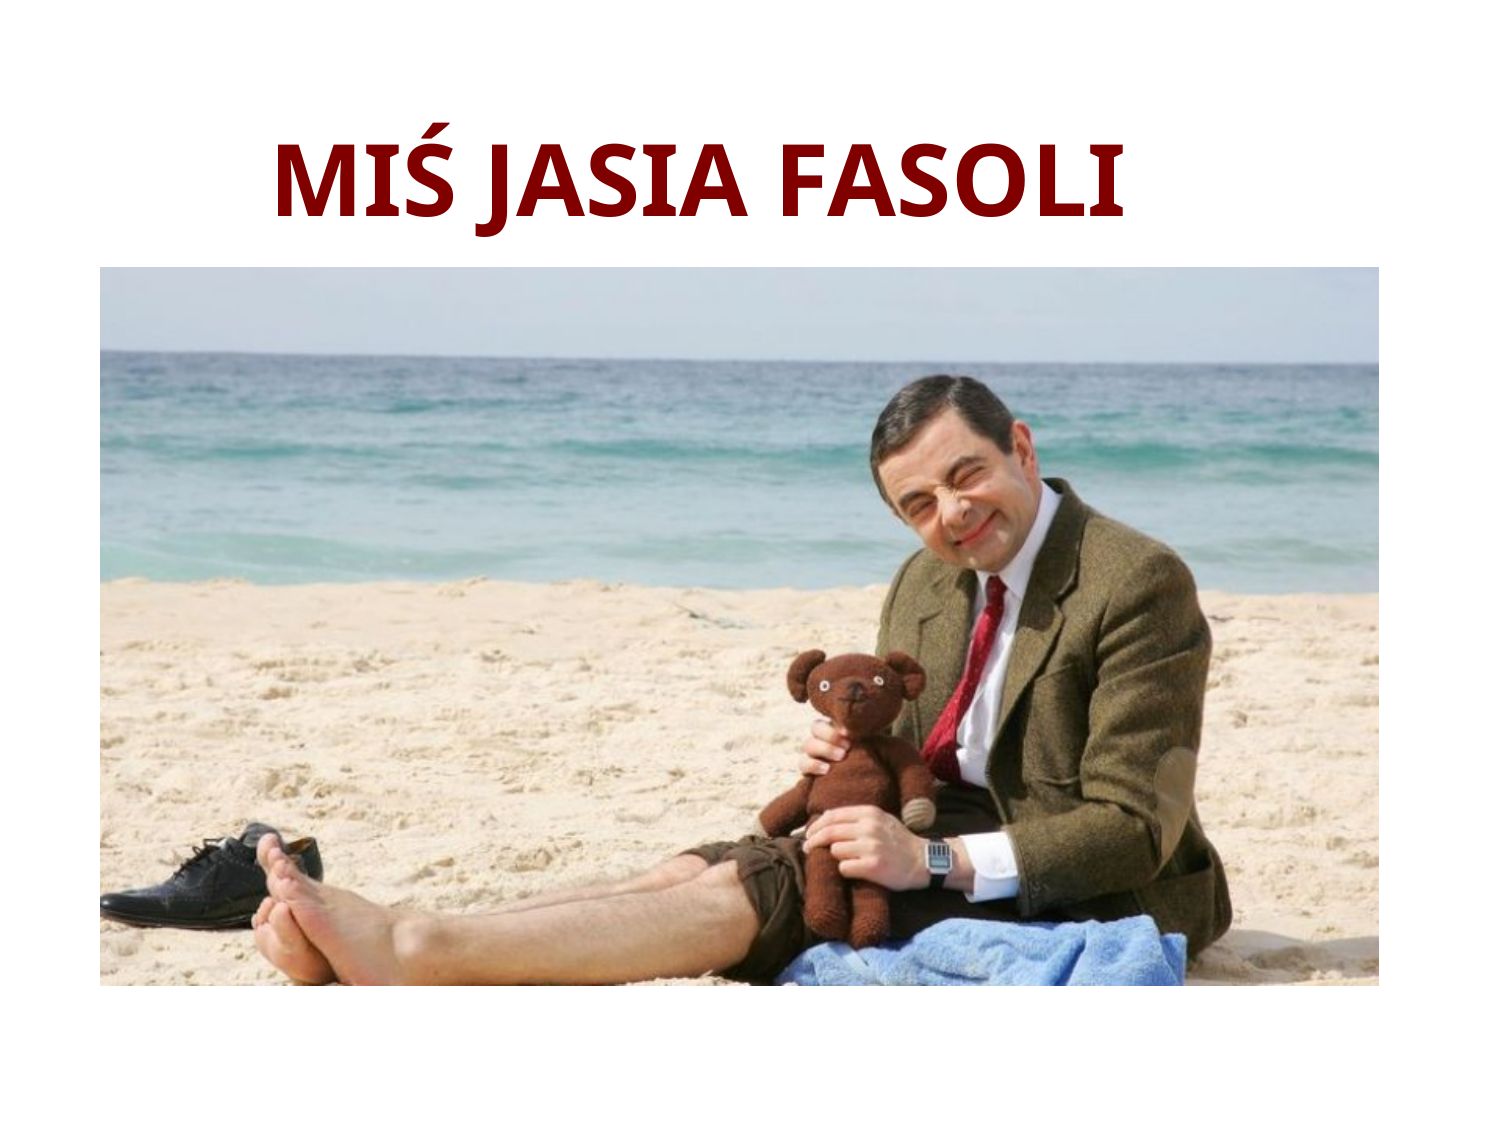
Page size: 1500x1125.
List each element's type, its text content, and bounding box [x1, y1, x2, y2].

picture [100, 267, 1379, 986]
title MIŚ JASIA FASOLI [135, 78, 1317, 256]
